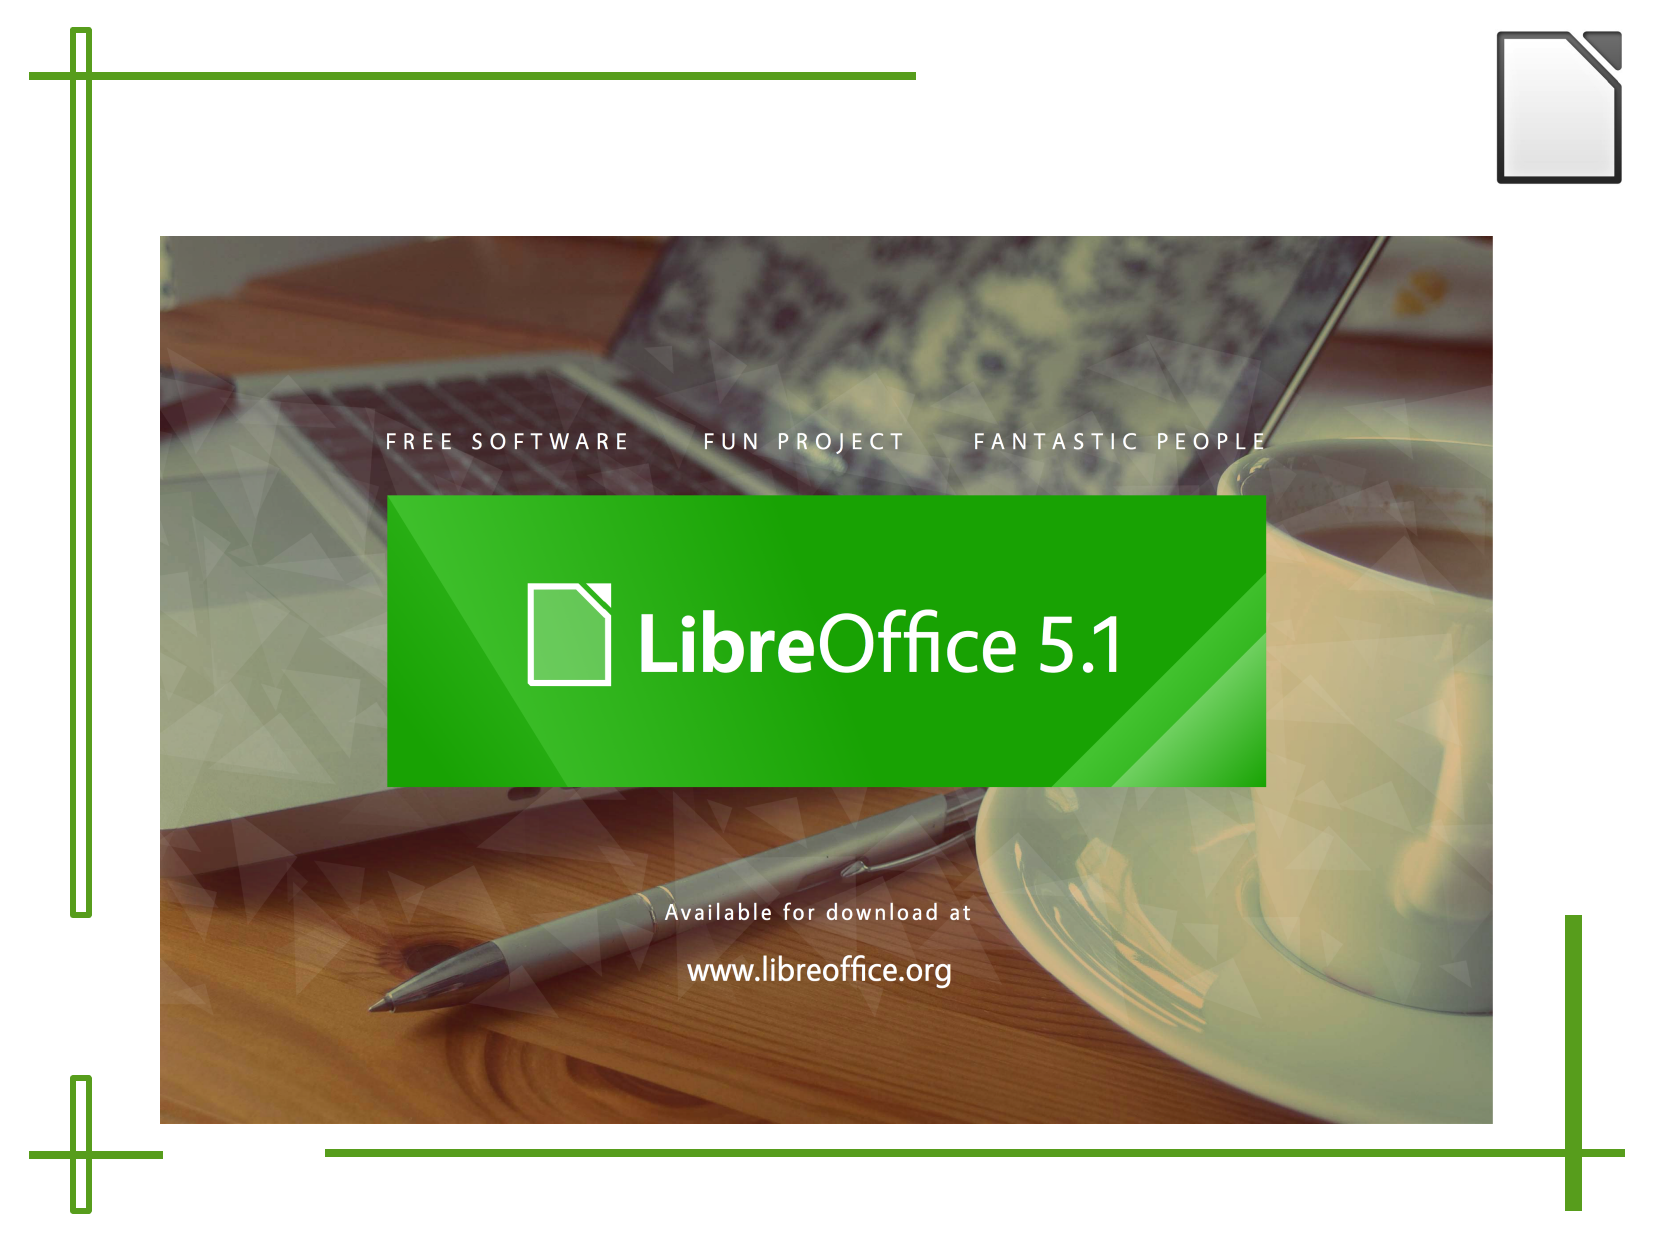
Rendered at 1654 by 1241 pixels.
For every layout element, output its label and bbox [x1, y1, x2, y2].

picture [160, 236, 1493, 1124]
picture [1494, 29, 1624, 186]
